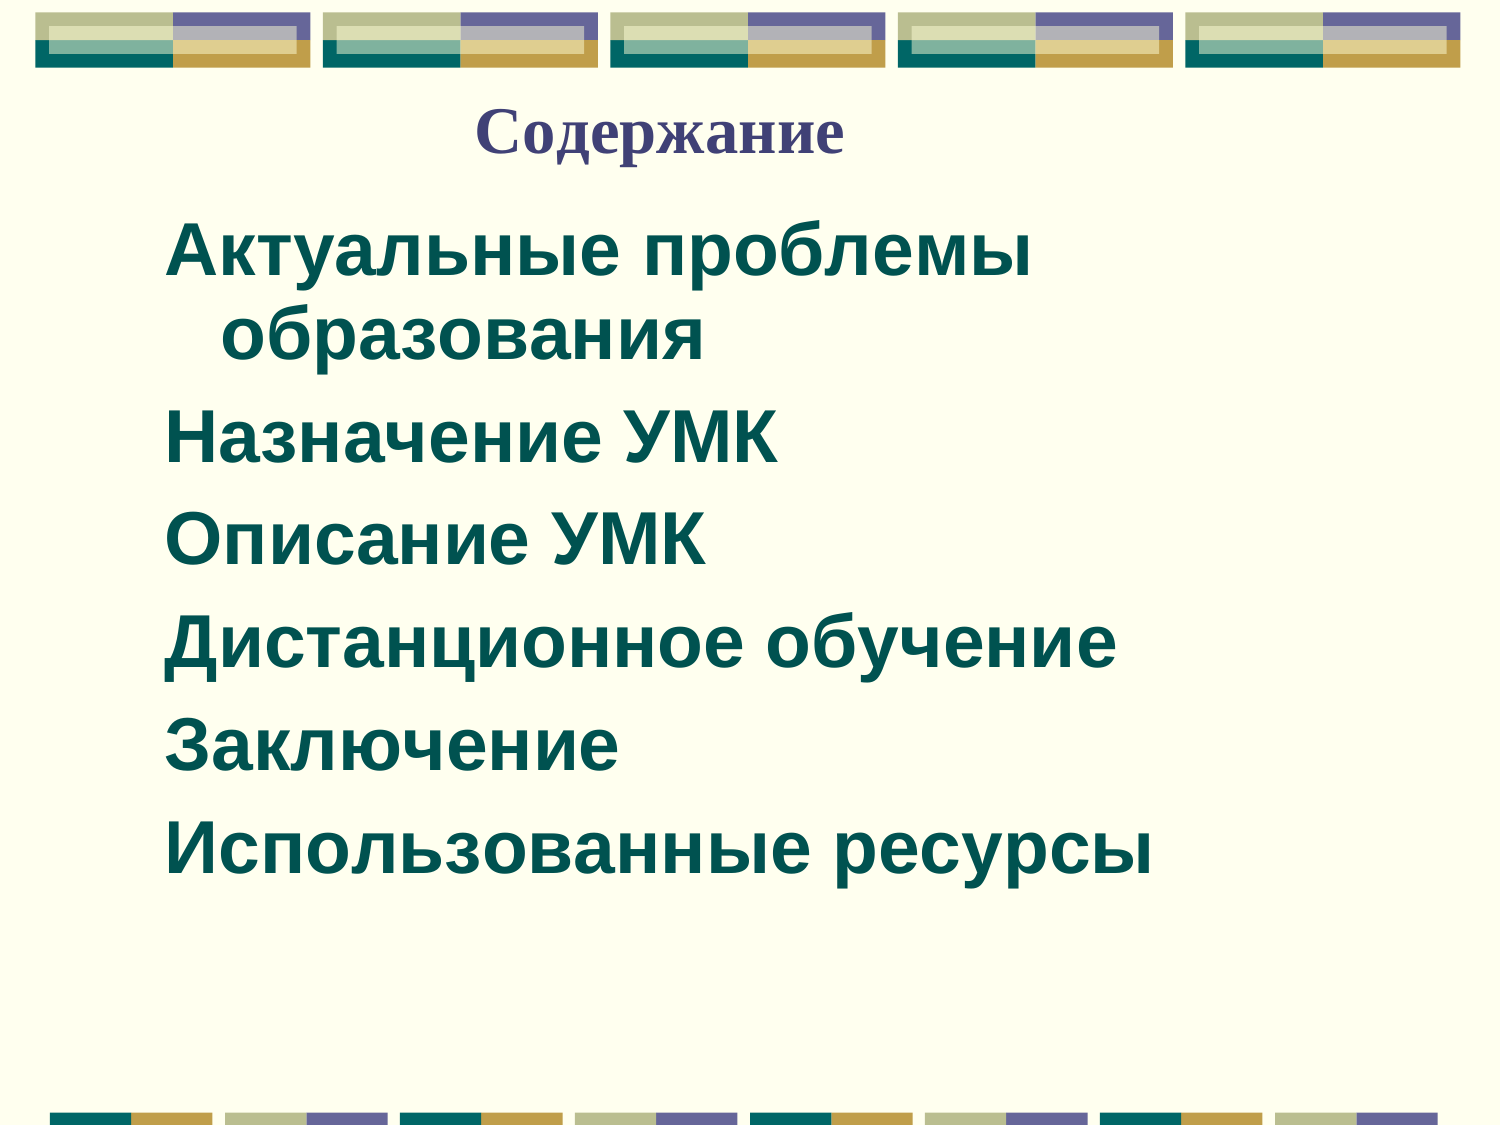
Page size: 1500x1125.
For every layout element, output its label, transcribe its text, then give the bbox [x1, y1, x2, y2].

title Содержание [349, 86, 988, 176]
list Актуальные проблемы образования Назначение УМК Описание УМК Дистанционное обучение Заключение Использованные ресурсы [149, 199, 1400, 976]
